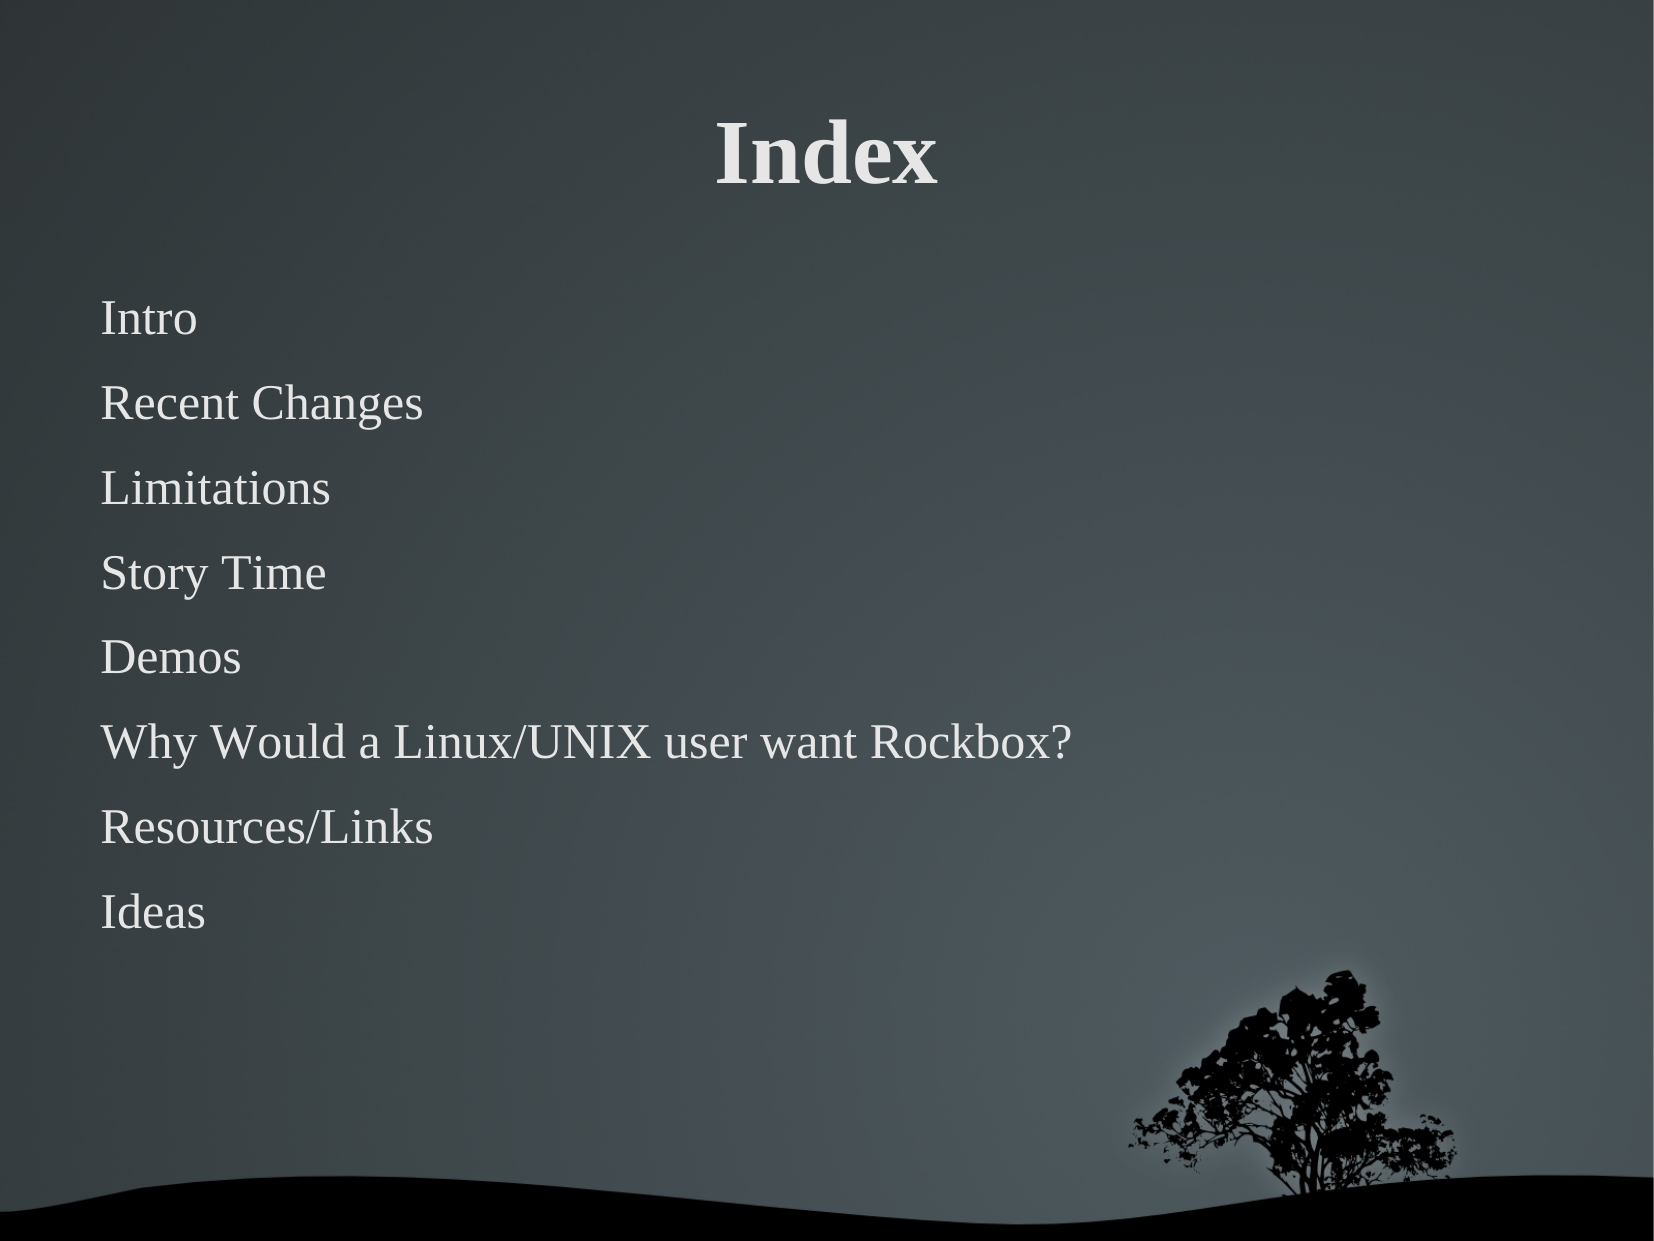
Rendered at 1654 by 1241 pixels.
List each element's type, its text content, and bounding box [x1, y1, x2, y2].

title Index [82, 56, 1571, 250]
picture [0, 0, 1654, 1241]
list Intro Recent Changes Limitations Story Time Demos Why Would a Linux/UNIX user want Rockbox? Resources/Links Ideas [82, 290, 1571, 1094]
